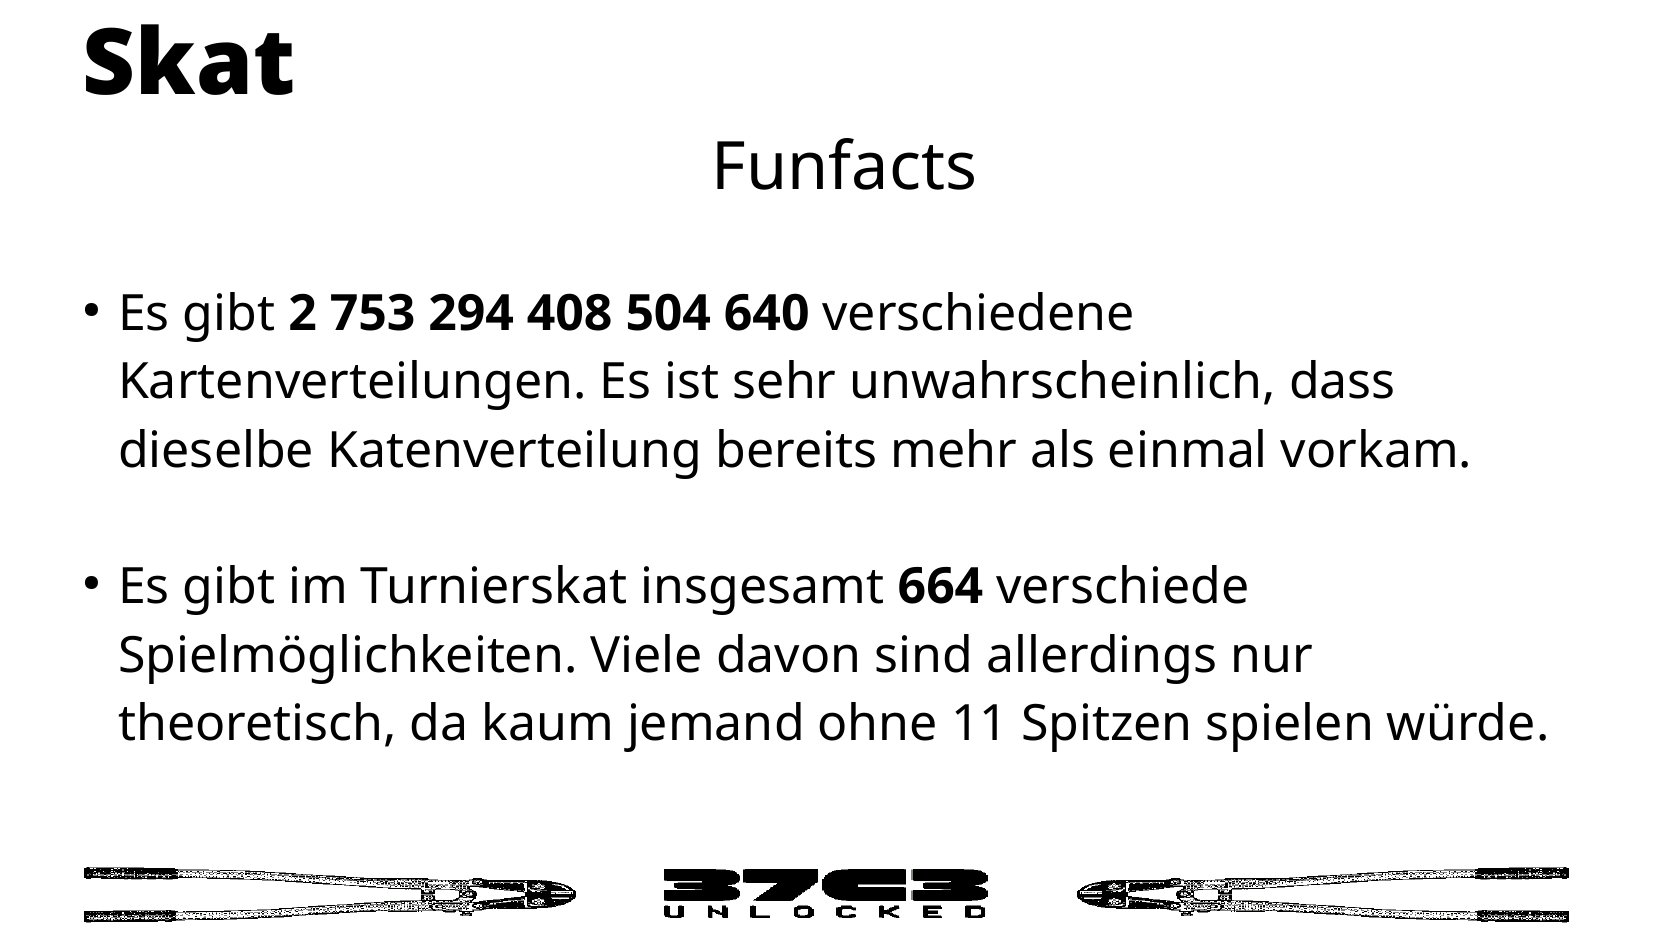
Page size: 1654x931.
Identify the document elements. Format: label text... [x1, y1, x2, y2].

title Skat [82, 0, 1571, 118]
picture [0, 856, 1654, 931]
subtitle Funfacts Es gibt 2 753 294 408 504 640 verschiedene Kartenverteilungen. Es ist sehr unwahrscheinlich, dass dieselbe Katenverteilung bereits mehr als einmal vorkam. Es gibt im Turnierskat insgesamt 664 verschiede Spielmöglichkeiten. Viele davon sind allerdings nur theoretisch, da kaum jemand ohne 11 Spitzen spielen würde. [82, 118, 1571, 827]
